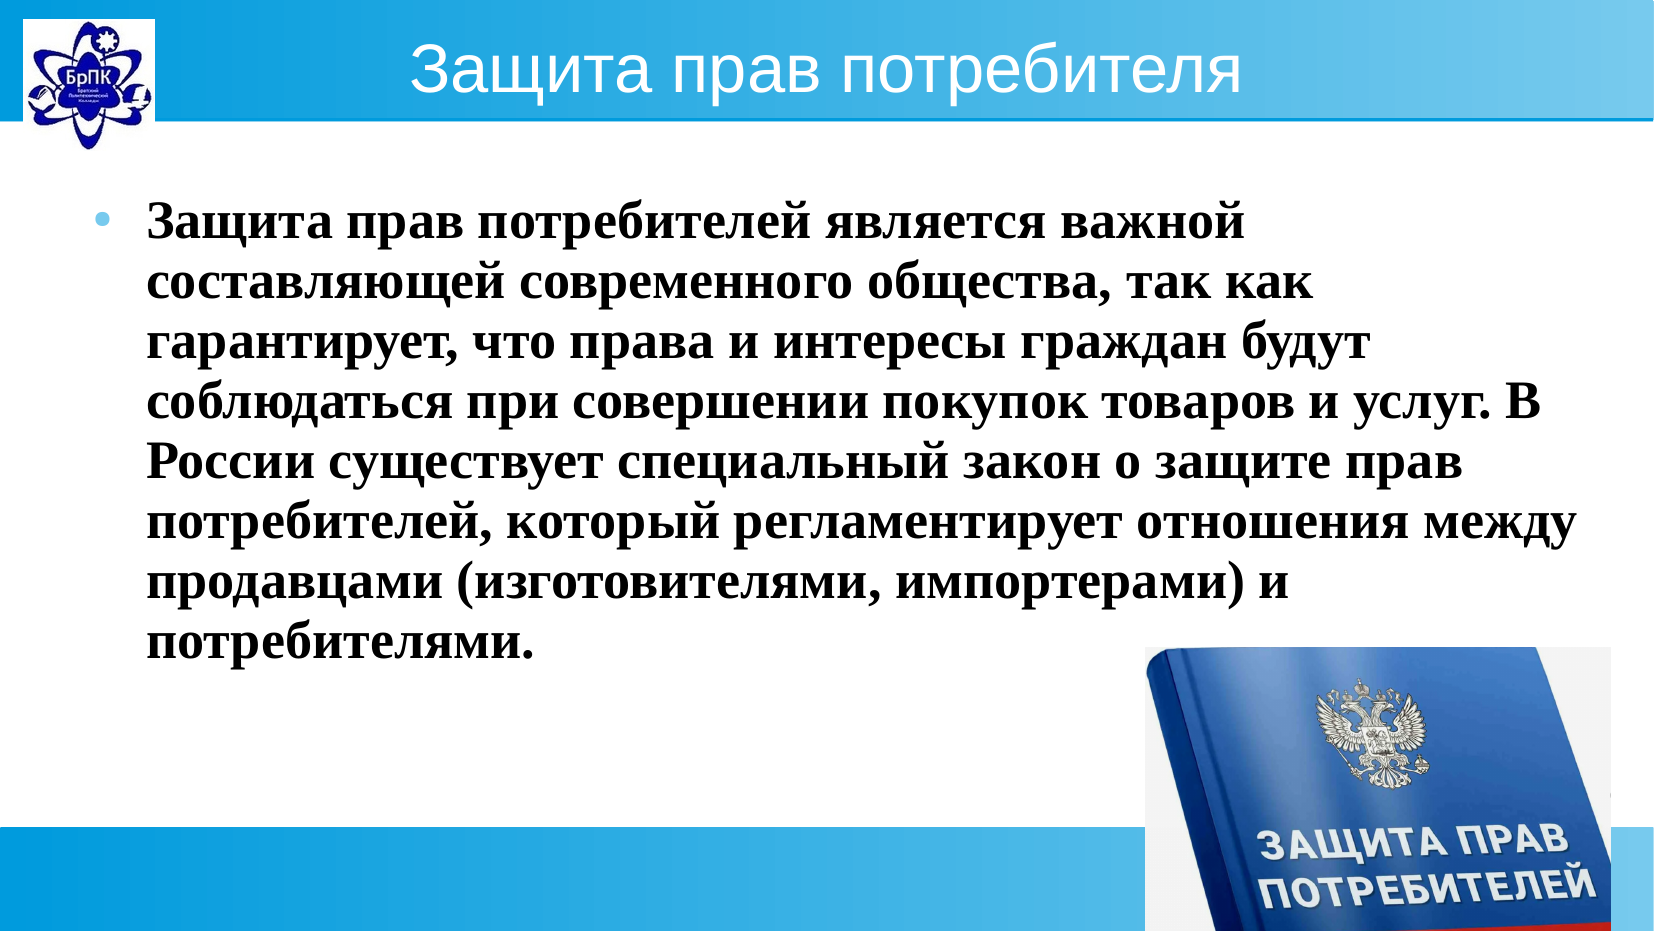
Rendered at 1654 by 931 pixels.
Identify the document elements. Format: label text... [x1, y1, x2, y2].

picture [23, 20, 155, 151]
list Защита прав потребителей является важной составляющей современного общества, так как гарантирует, что права и интересы граждан будут соблюдаться при совершении покупок товаров и услуг. В России существует специальный закон о защите прав потребителей, который регламентирует отношения между продавцами (изготовителями, импортерами) и потребителями. [75, 190, 1611, 782]
title Защита прав потребителя [155, 30, 1595, 108]
picture [1145, 647, 1611, 931]
